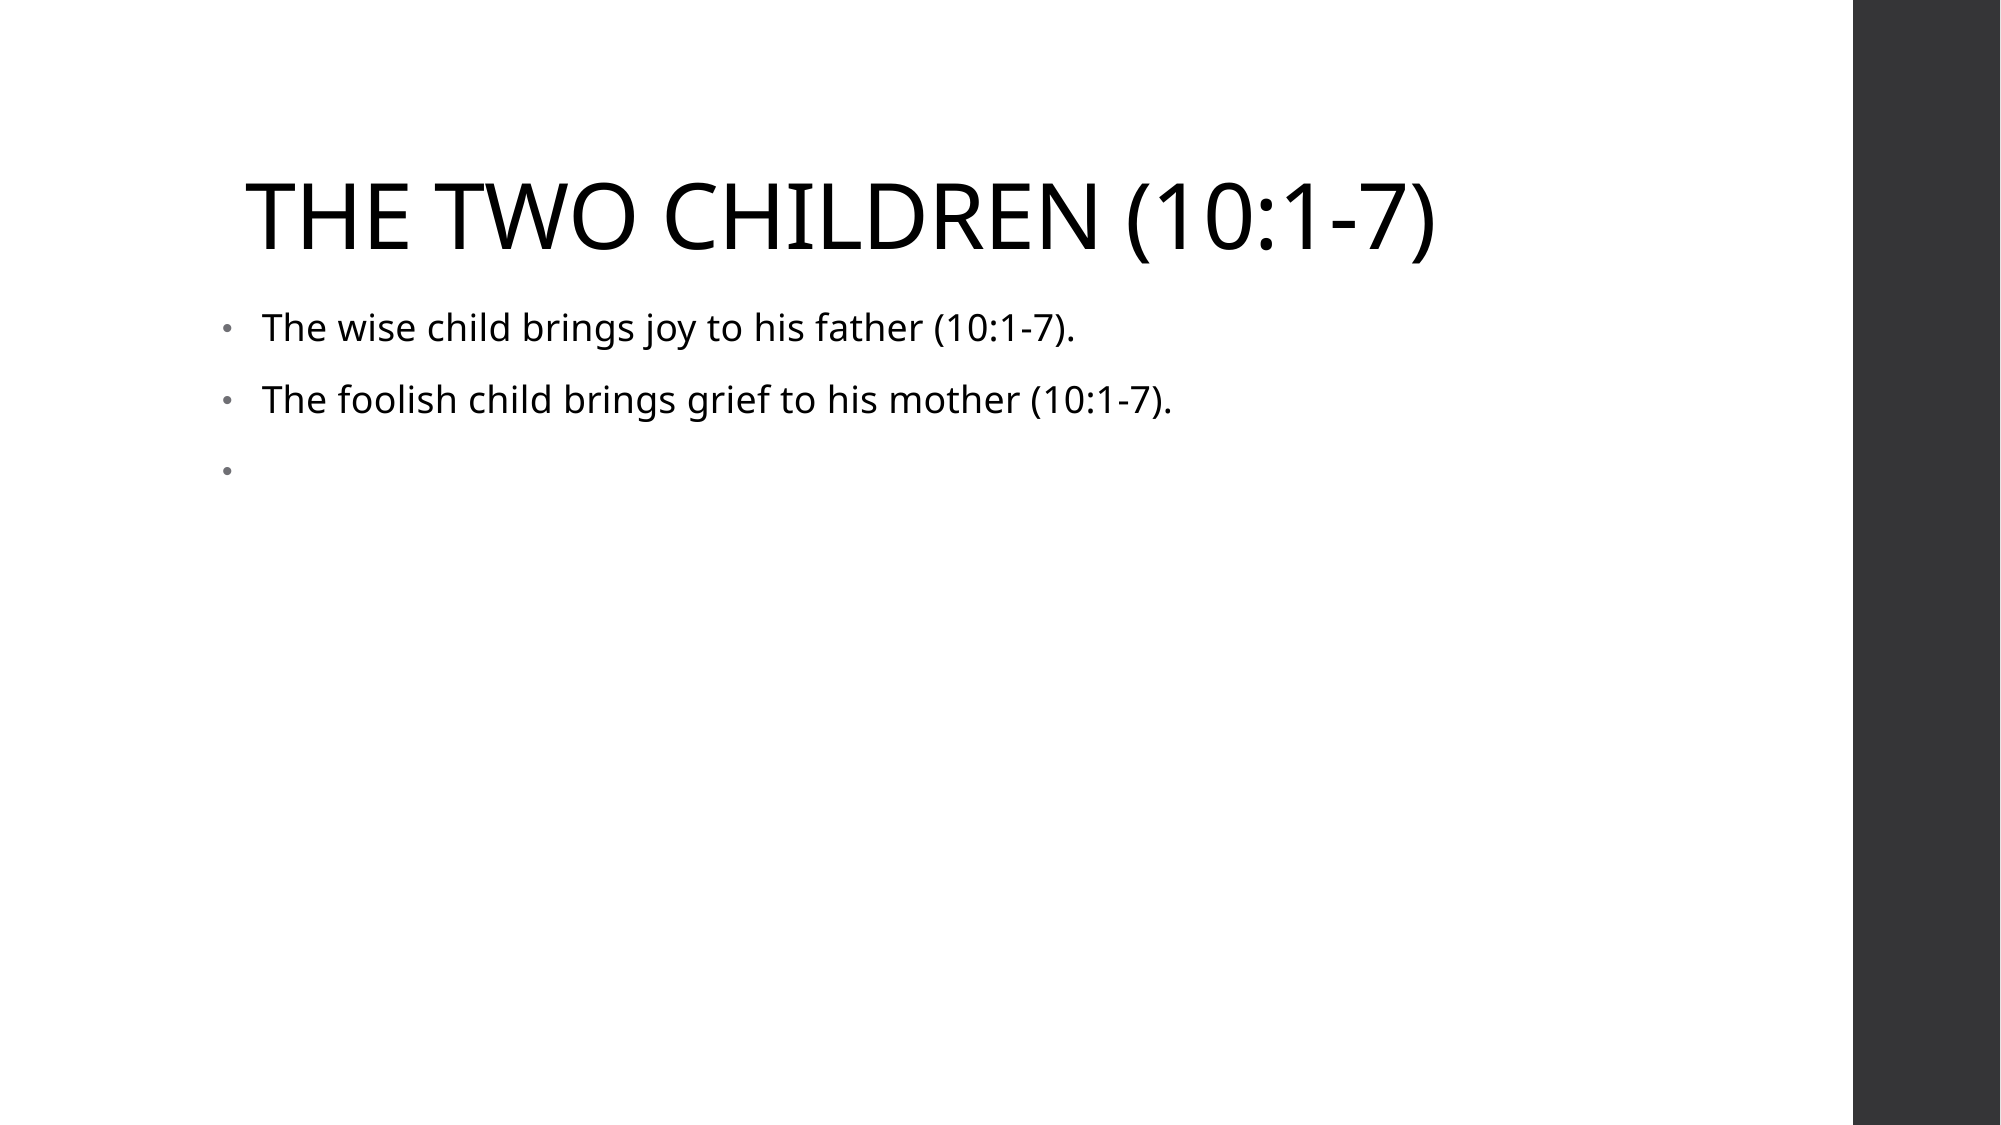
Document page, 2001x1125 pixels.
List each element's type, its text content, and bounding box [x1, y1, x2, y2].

list The wise child brings joy to his father (10:1-7). The foolish child brings grief to his mother (10:1-7). [206, 299, 1617, 1014]
title THE TWO CHILDREN (10:1-7) [206, 60, 1797, 278]
